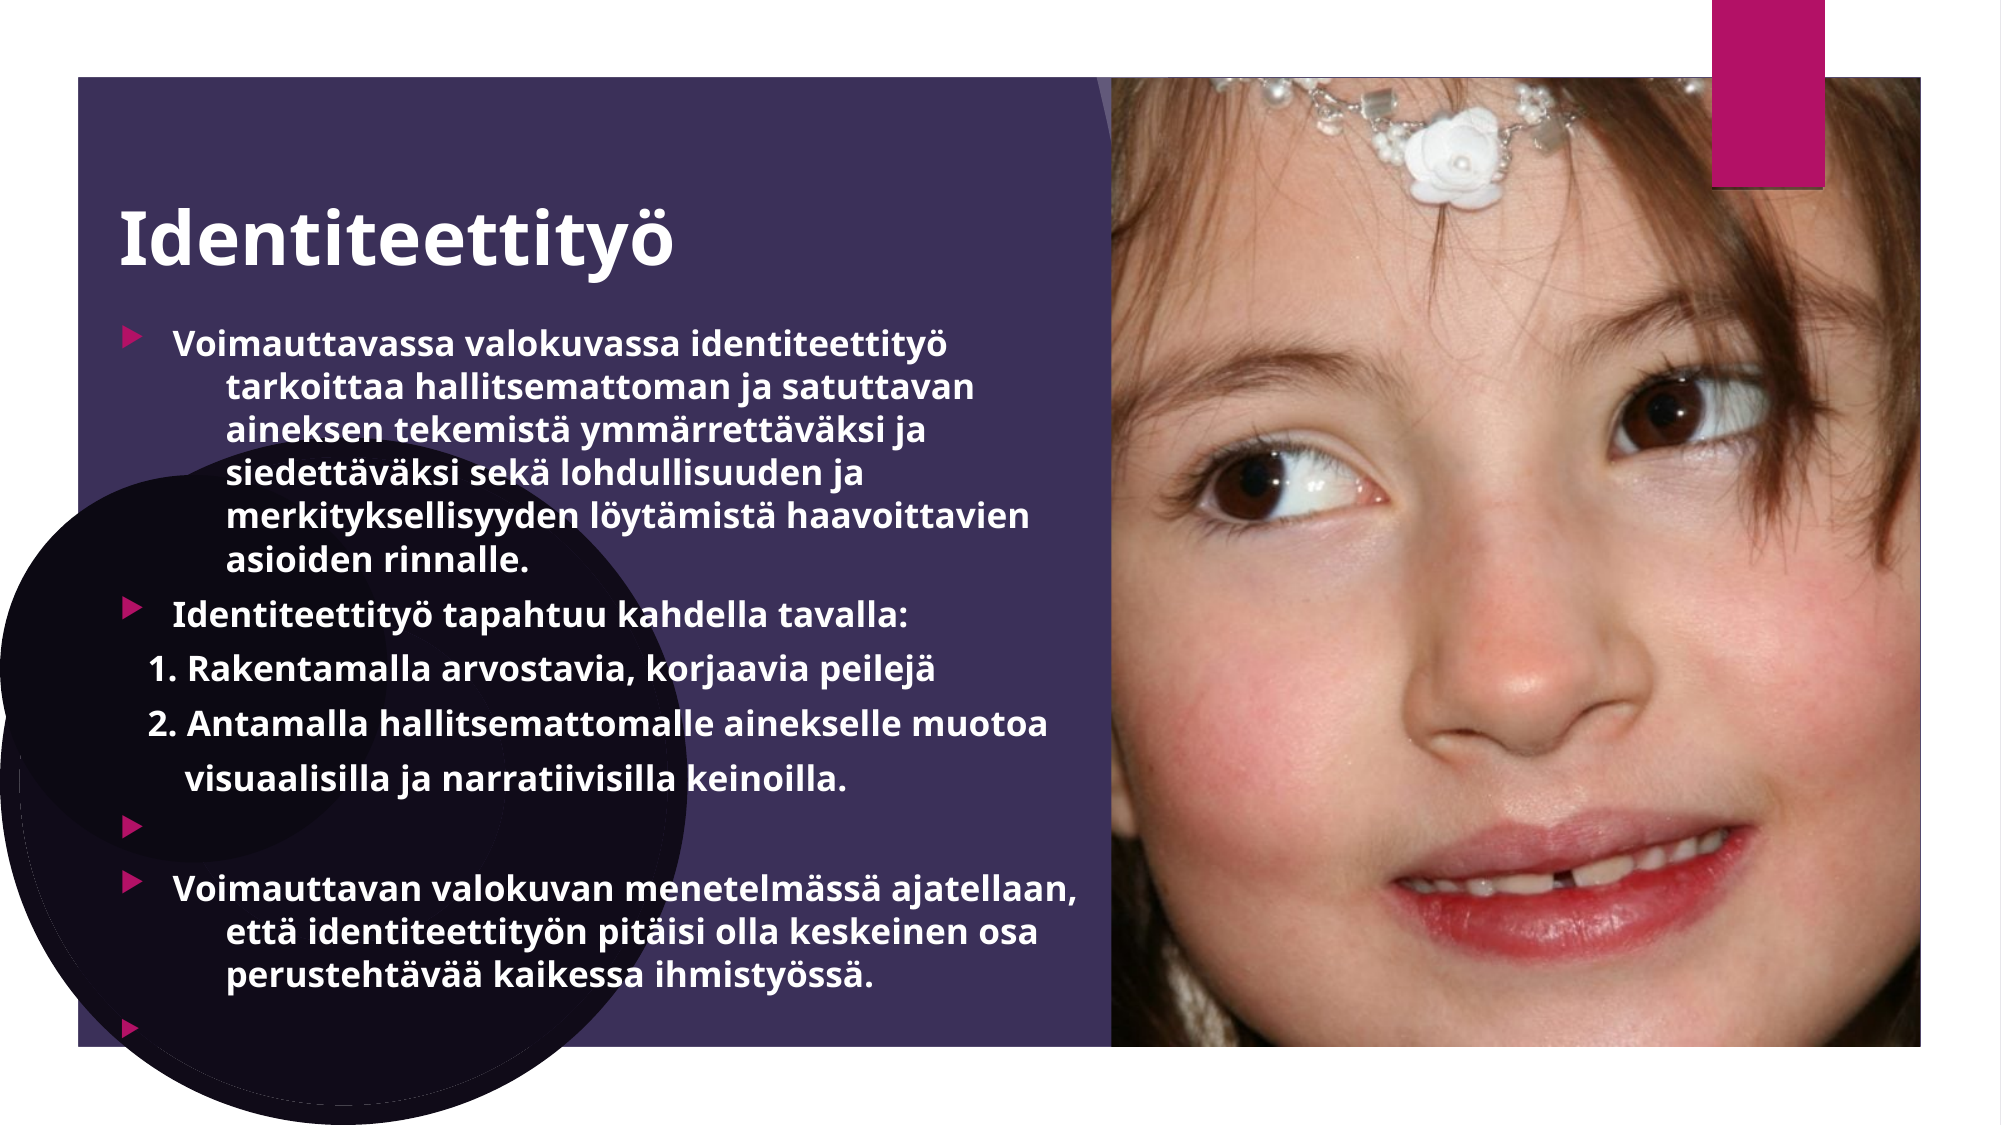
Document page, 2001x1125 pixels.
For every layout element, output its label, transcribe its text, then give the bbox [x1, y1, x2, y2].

text_box [0, 0, 2000, 1125]
picture [1111, 78, 1921, 1047]
list Voimauttavassa valokuvassa identiteettityö tarkoittaa hallitsemattoman ja satuttavan aineksen tekemistä ymmärrettäväksi ja siedettäväksi sekä lohdullisuuden ja merkityksellisyyden löytämistä haavoittavien asioiden rinnalle. Identiteettityö tapahtuu kahdella tavalla: 1. Rakentamalla arvostavia, korjaavia peilejä 2. Antamalla hallitsemattomalle ainekselle muotoa visuaalisilla ja narratiivisilla keinoilla. Voimauttavan valokuvan menetelmässä ajatellaan, että identiteettityön pitäisi olla keskeinen osa perustehtävää kaikessa ihmistyössä. [104, 314, 1102, 1023]
title Identiteettityö [104, 103, 1102, 314]
